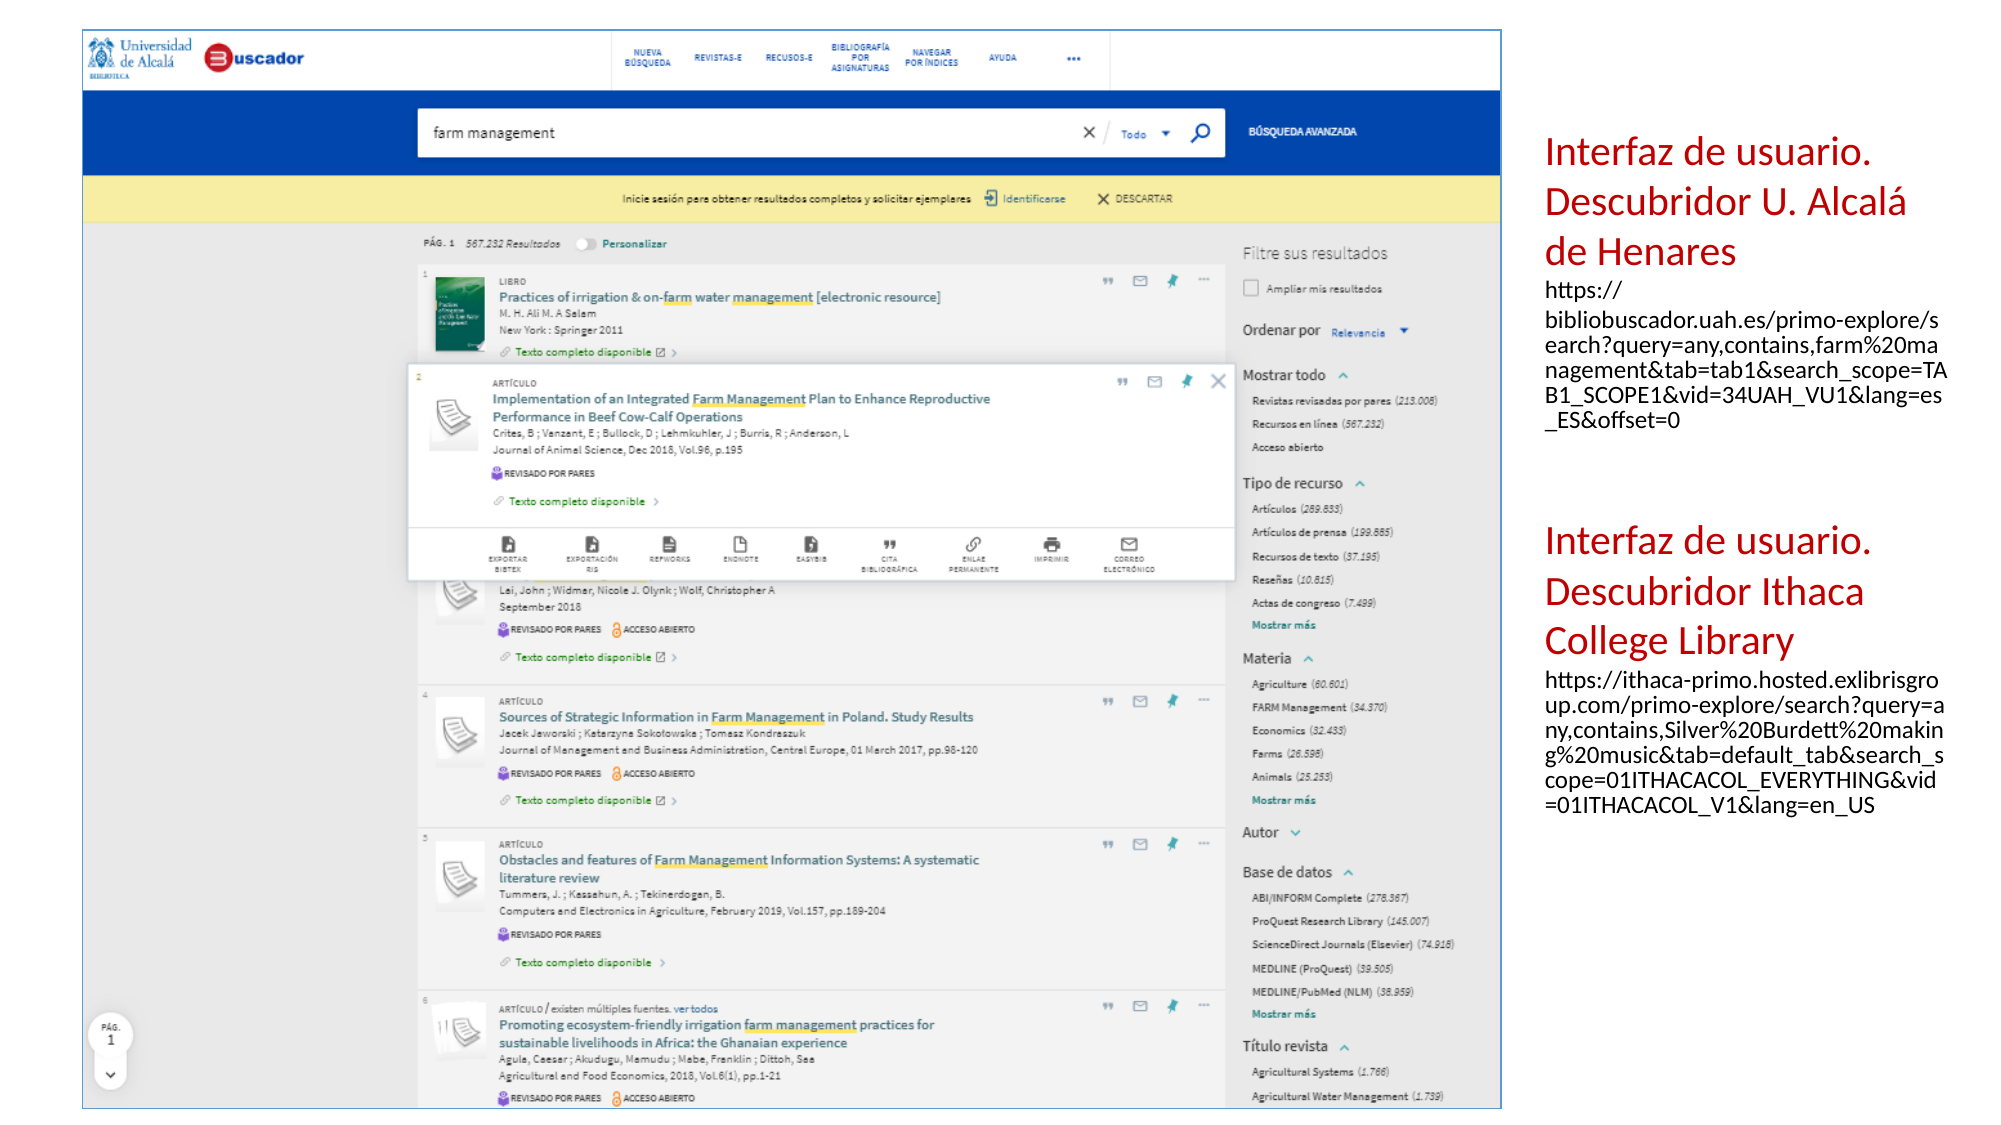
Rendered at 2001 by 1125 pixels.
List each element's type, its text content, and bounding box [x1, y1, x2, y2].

text_box Interfaz de usuario. Descubridor U. Alcalá de Henares https://bibliobuscador.uah.es/primo-explore/search?query=any,contains,farm%20management&tab=tab1&search_scope=TAB1_SCOPE1&vid=34UAH_VU1&lang=es_ES&offset=0 Interfaz de usuario. Descubridor Ithaca College Library https://ithaca-primo.hosted.exlibrisgroup.com/primo-explore/search?query=any,contains,Silver%20Burdett%20making%20music&tab=default_tab&search_scope=01ITHACACOL_EVERYTHING&vid=01ITHACACOL_V1&lang=en_US [1529, 115, 1964, 879]
picture [83, 30, 1501, 1108]
